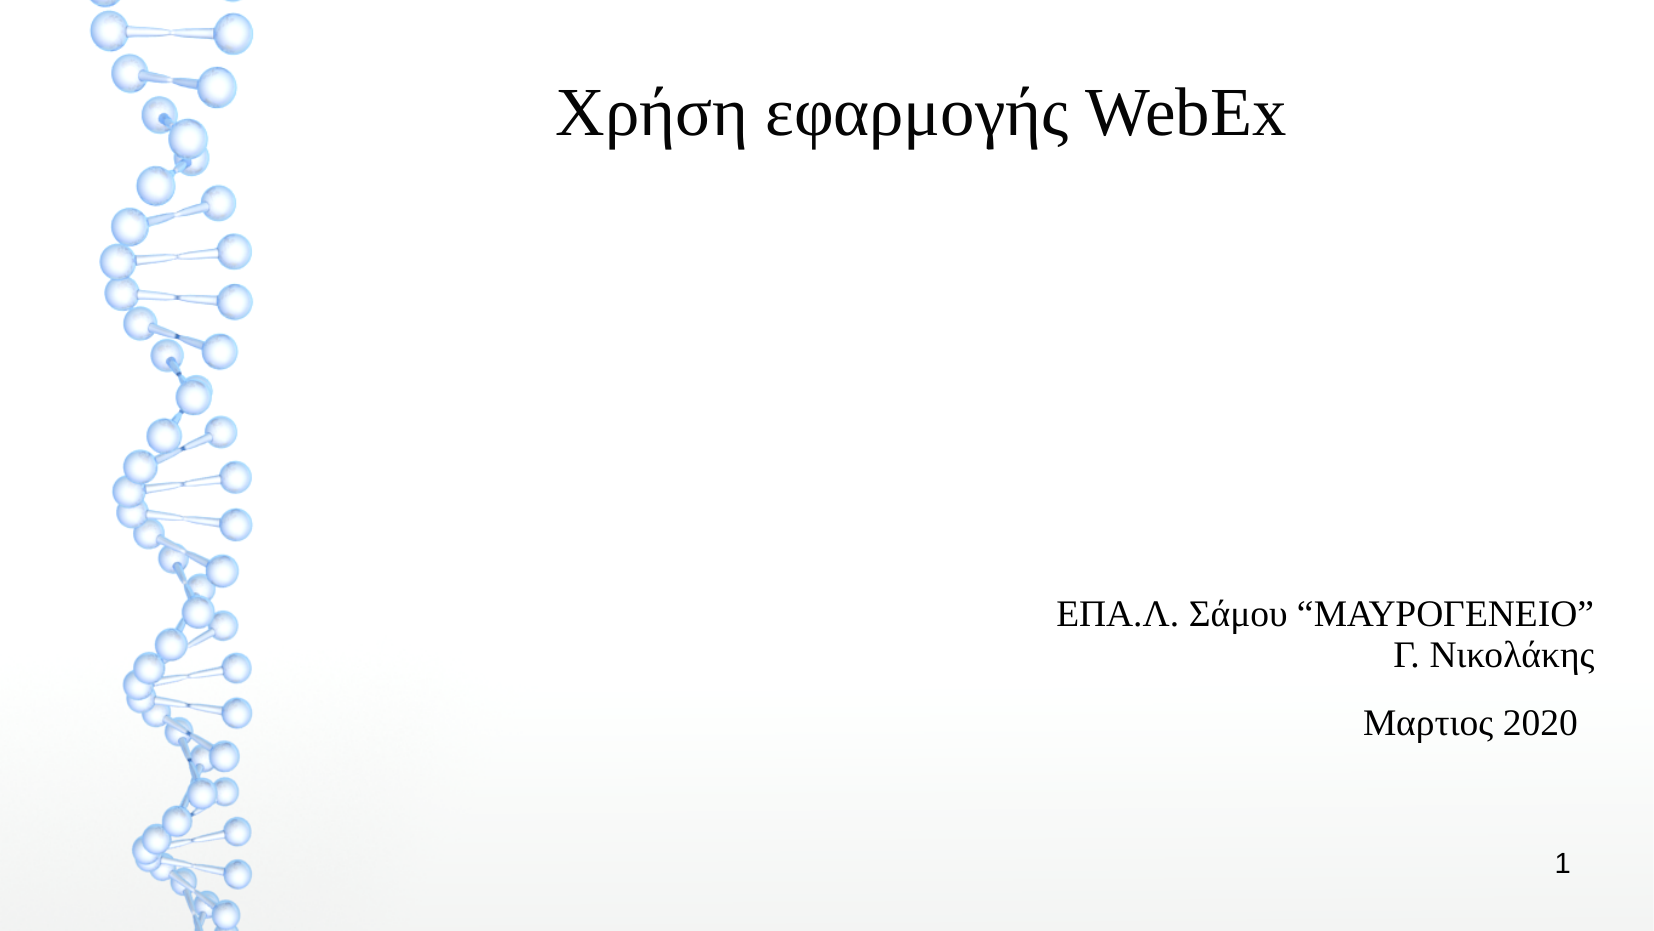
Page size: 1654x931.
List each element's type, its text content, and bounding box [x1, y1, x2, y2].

subtitle ΕΠΑ.Λ. Σάμου “ΜΑΥΡΟΓΕΝΕΙΟ” Γ. Νικολάκης Μαρτιος 2020 [472, 578, 1595, 764]
picture [0, 0, 1654, 931]
title Χρήση εφαρμογής WebEx [265, 35, 1595, 189]
